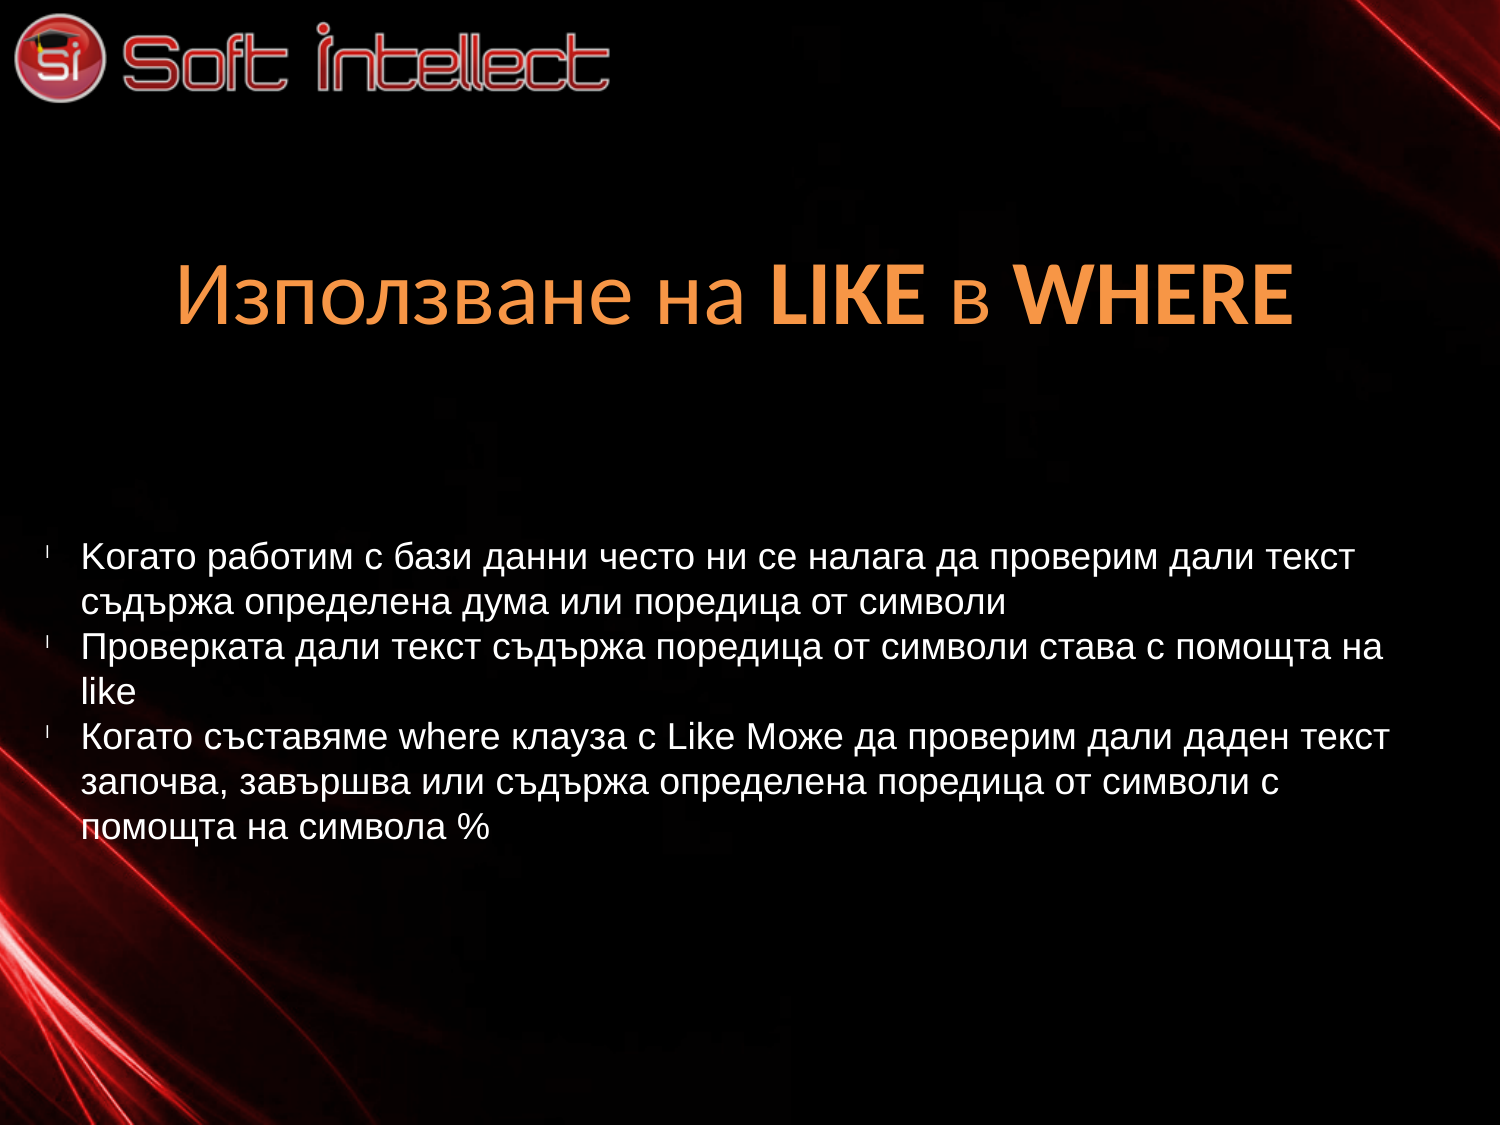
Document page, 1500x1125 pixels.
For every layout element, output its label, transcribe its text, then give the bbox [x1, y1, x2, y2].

text_box Използване на LIKE в WHERE [60, 194, 1410, 382]
picture [0, 0, 1500, 1125]
text_box Koгато работим с бази данни често ни се налага да проверим дали текст съдържа определена дума или поредица от символи Проверката дали текст съдържа поредица от символи става с помощта на like Когато съставяме where клауза с Like Може да проверим дали даден текст започва, завършва или съдържа определена поредица от символи с помощта на символа % [30, 524, 1440, 765]
